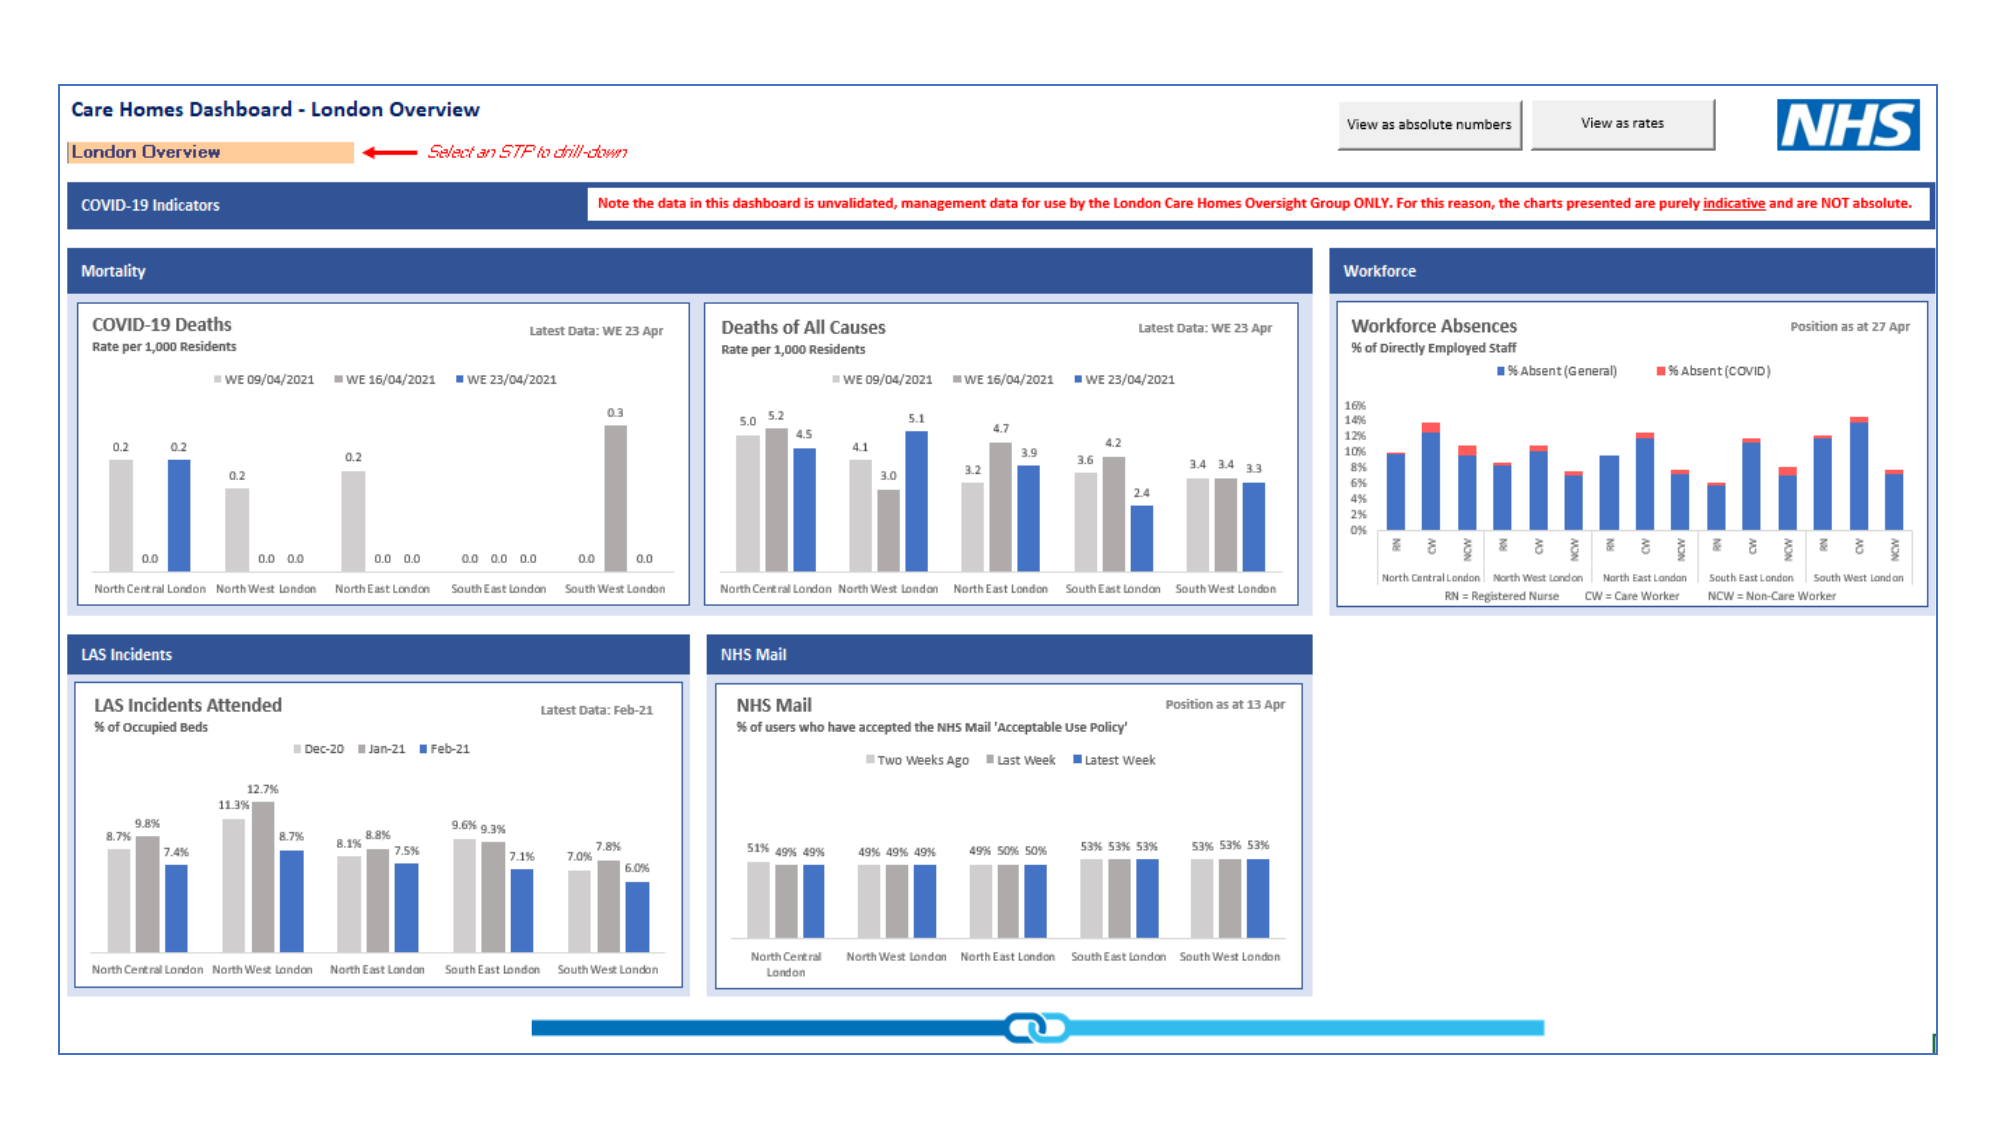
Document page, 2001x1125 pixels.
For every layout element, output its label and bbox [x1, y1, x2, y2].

picture [59, 85, 1937, 1054]
